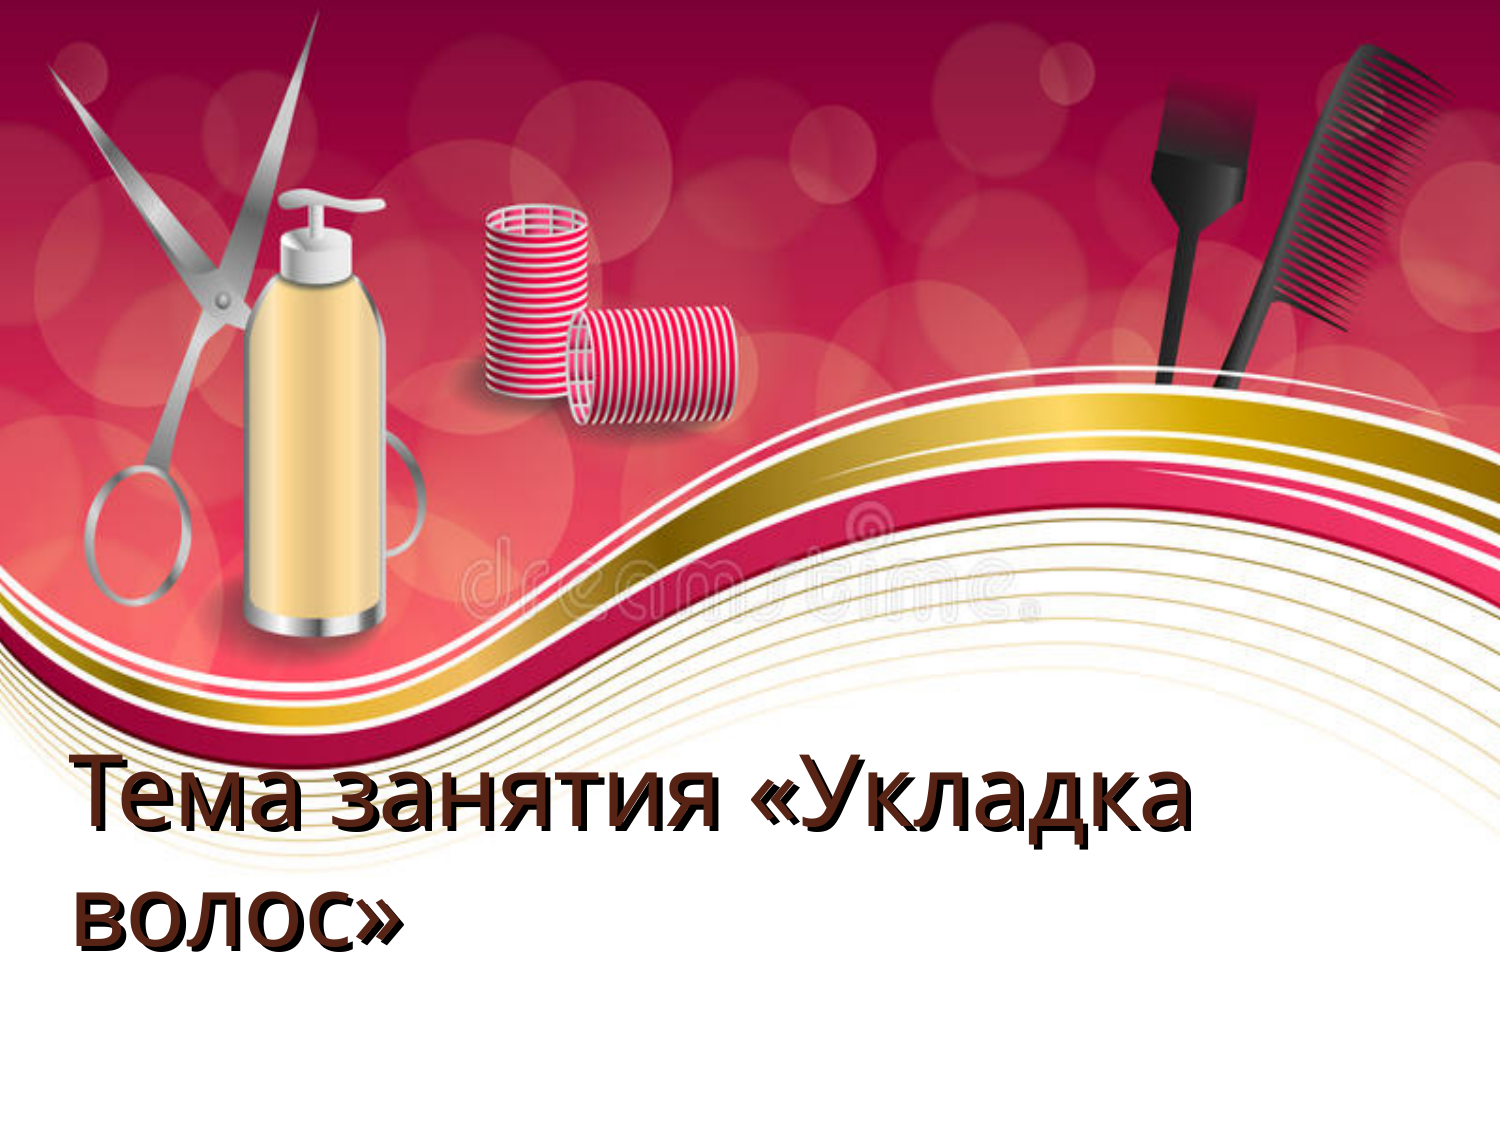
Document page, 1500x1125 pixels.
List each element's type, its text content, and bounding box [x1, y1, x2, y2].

title Тема занятия «Укладка волос» [53, 668, 1466, 1024]
picture [0, 0, 1500, 1125]
